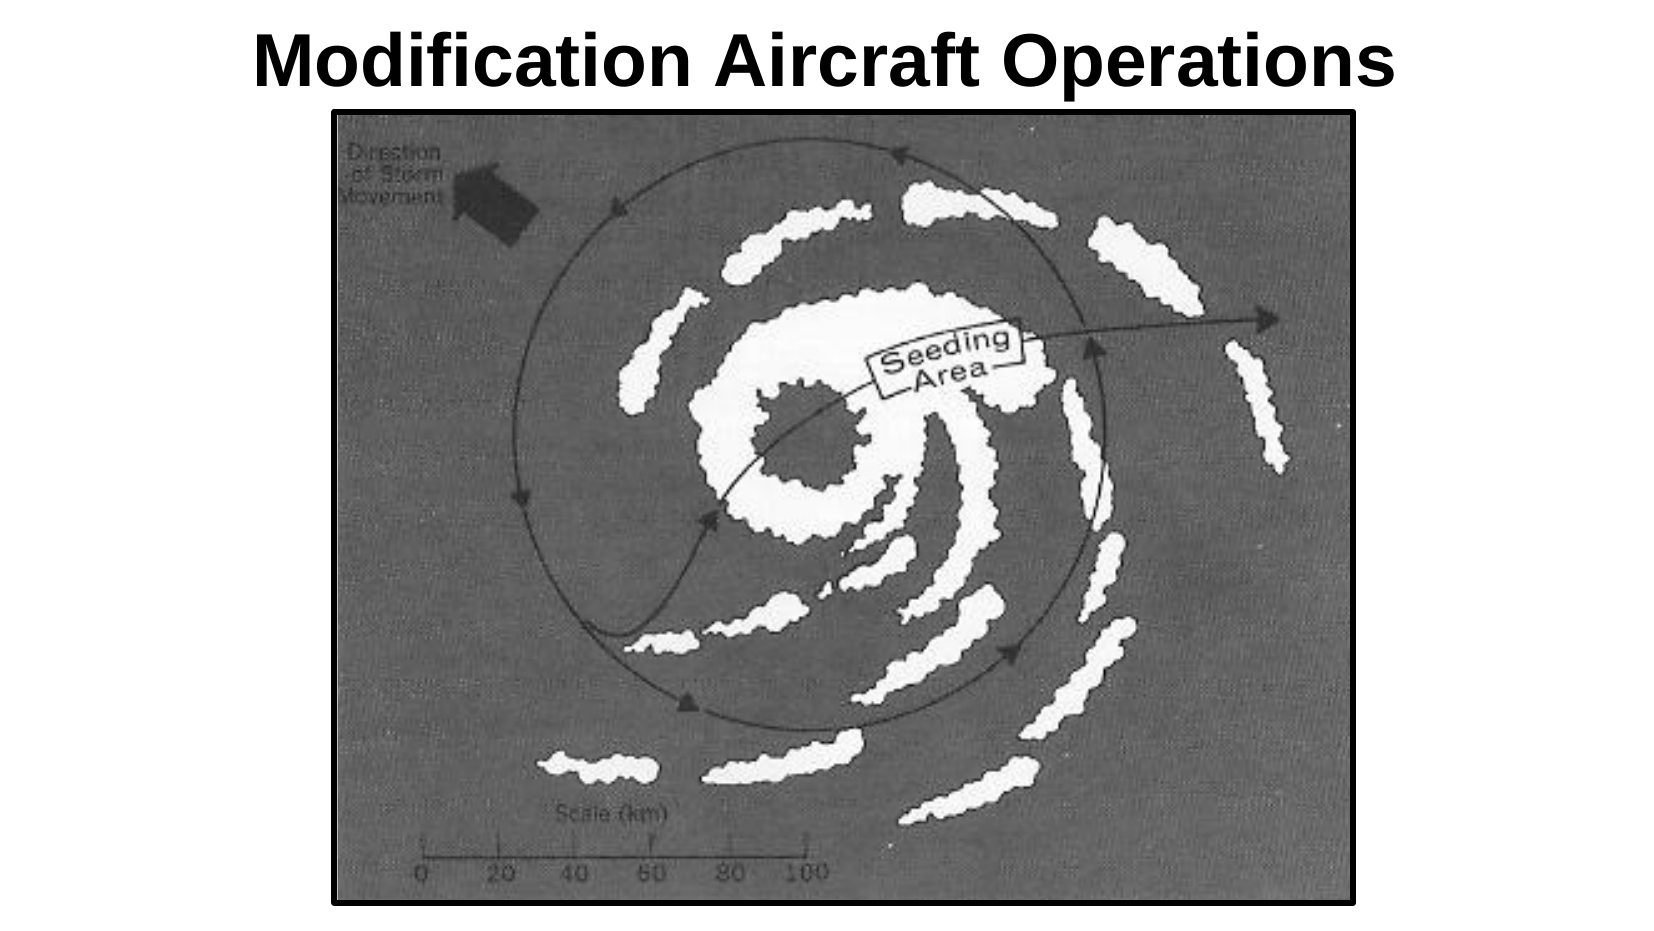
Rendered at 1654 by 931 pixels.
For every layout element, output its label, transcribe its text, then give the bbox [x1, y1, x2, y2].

title Modification Aircraft Operations [0, 5, 1654, 107]
picture [337, 114, 1351, 901]
